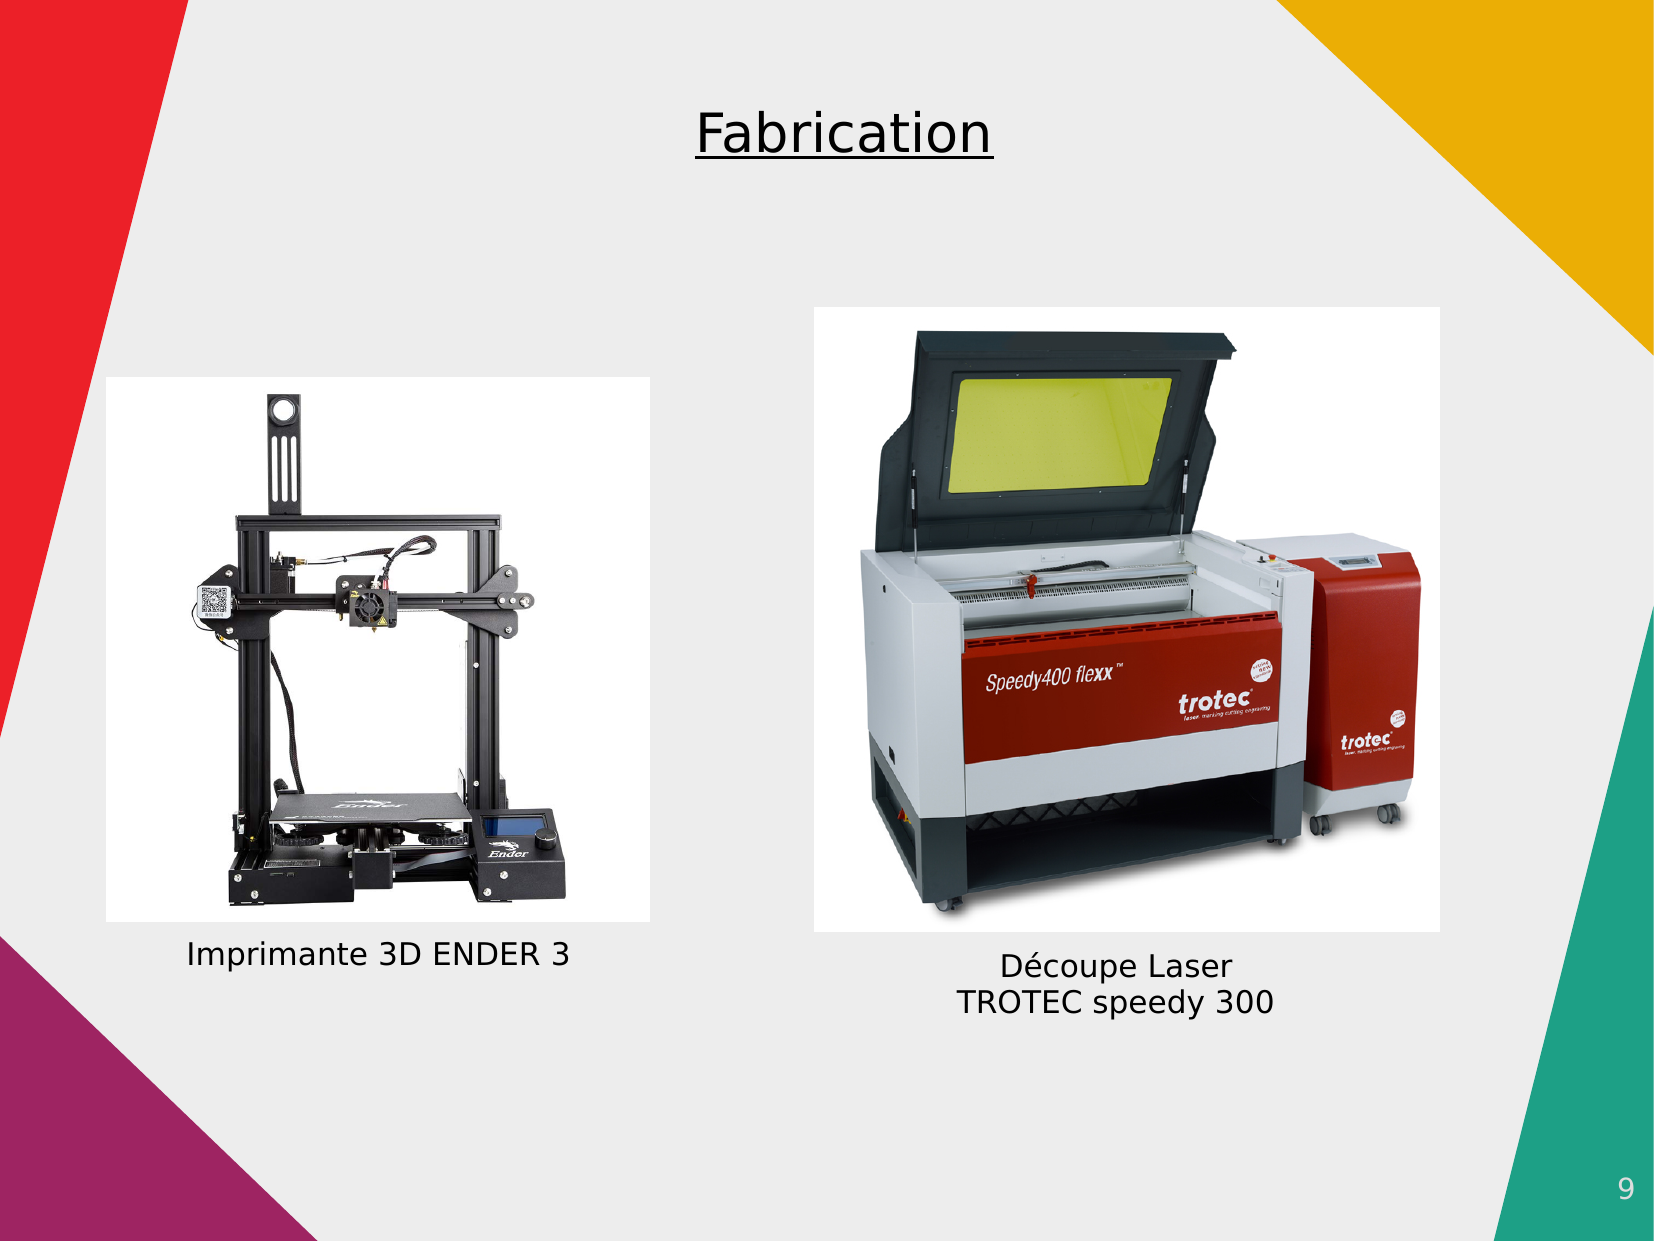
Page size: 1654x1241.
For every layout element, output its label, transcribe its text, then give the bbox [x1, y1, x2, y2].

picture [814, 307, 1440, 932]
text_box Découpe Laser TROTEC speedy 300 [874, 941, 1359, 1029]
text_box Fabrication [248, 94, 1453, 173]
text_box Imprimante 3D ENDER 3 [141, 929, 626, 981]
picture [106, 377, 650, 922]
